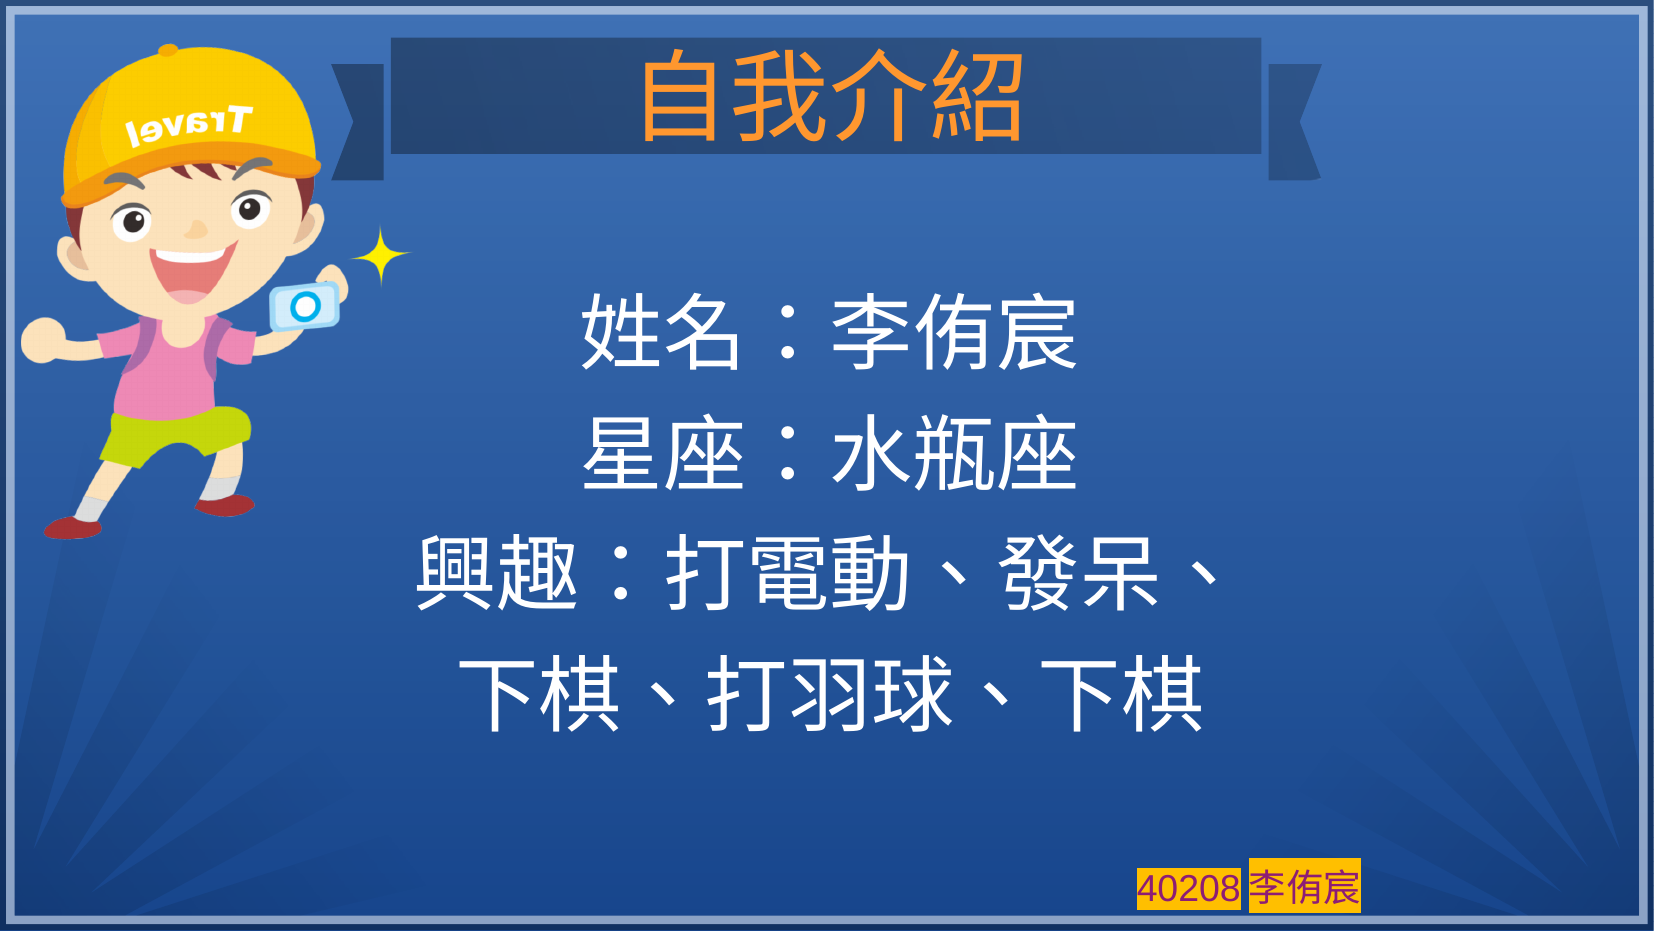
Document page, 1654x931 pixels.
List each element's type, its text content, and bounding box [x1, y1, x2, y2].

picture [15, 17, 420, 544]
title 自我介紹 [578, 11, 1081, 168]
subtitle 姓名：李侑宸 星座：水瓶座 興趣：打電動、發呆、下棋、打羽球、下棋 [389, 300, 1270, 717]
text_box 40208李侑宸 [1122, 850, 1654, 916]
